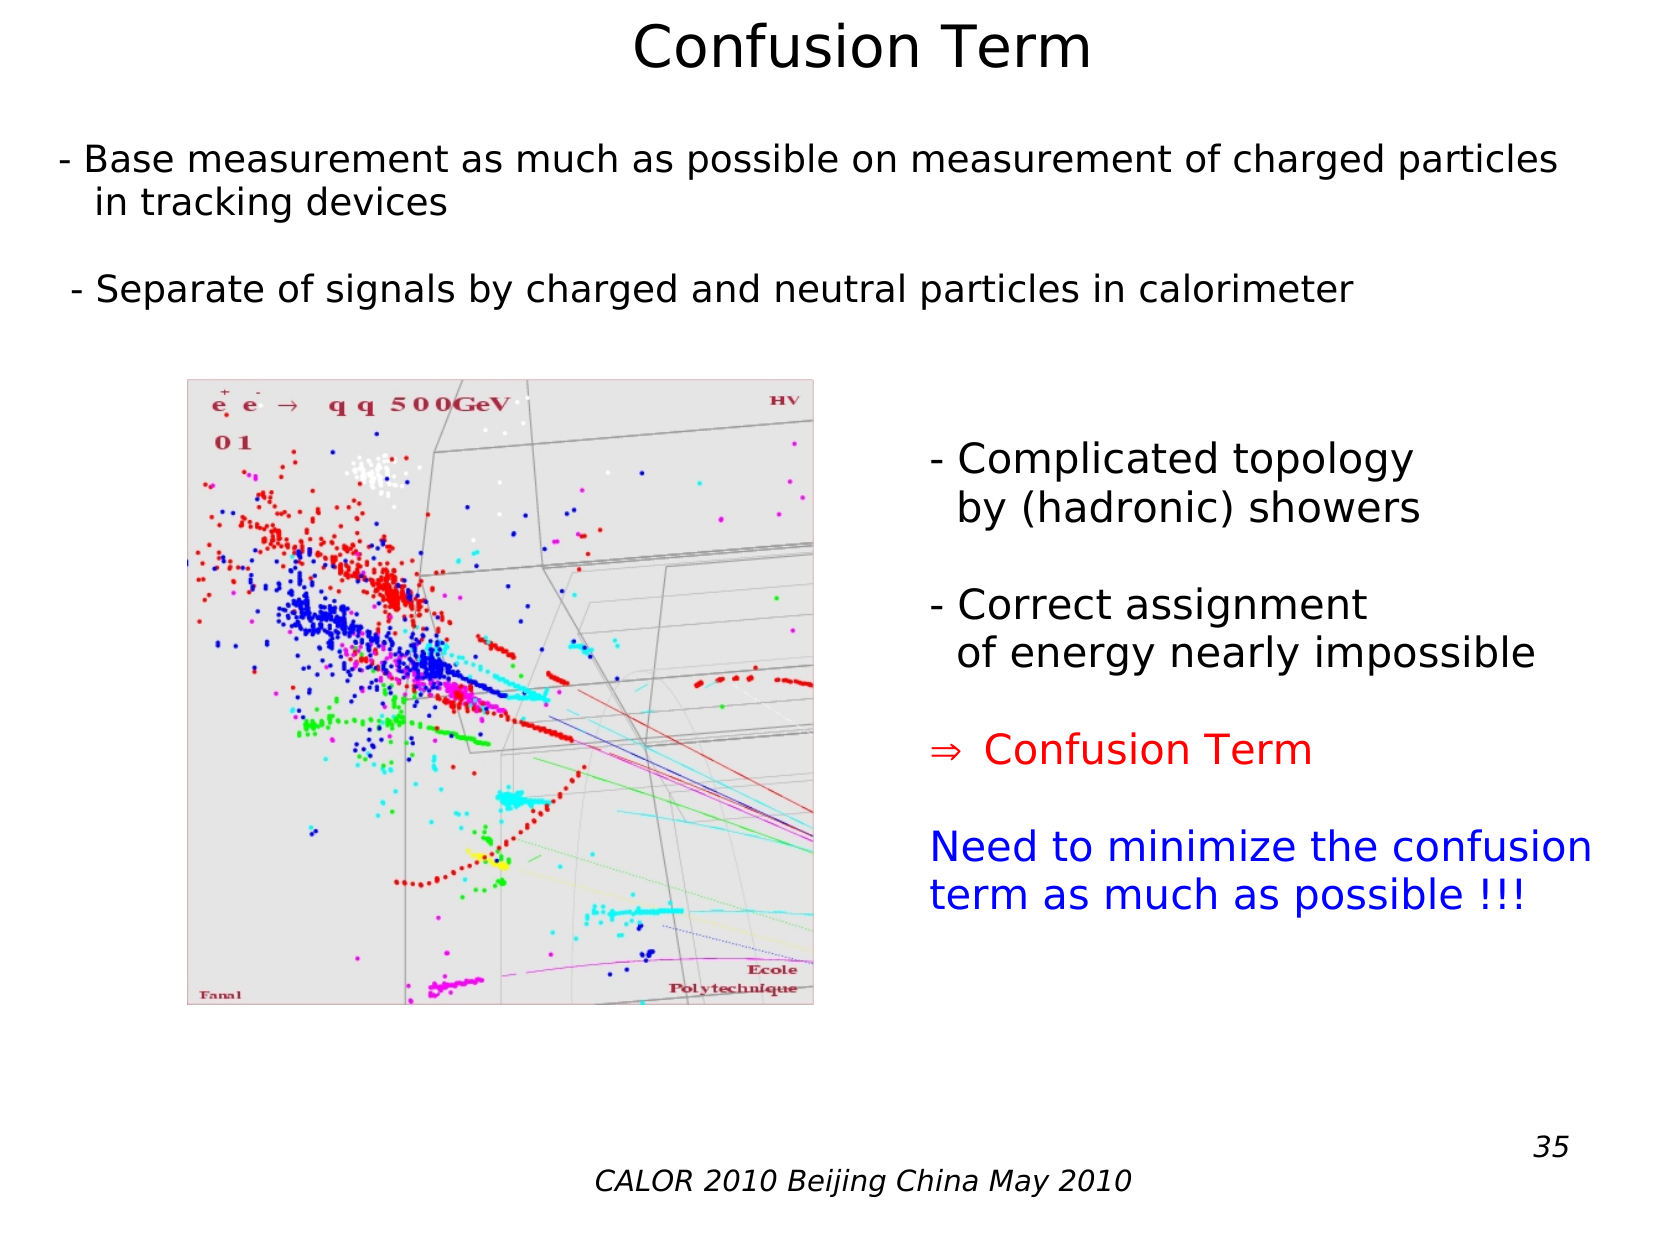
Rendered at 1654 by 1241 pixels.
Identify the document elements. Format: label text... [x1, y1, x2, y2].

picture [187, 379, 814, 1005]
text_box - Base measurement as much as possible on measurement of charged particles in tracking devices - Separate of signals by charged and neutral particles in calorimeter [43, 130, 1542, 320]
text_box Confusion Term [618, 5, 1109, 90]
text_box - Complicated topology by (hadronic) showers - Correct assignment of energy nearly impossible ⇒ Confusion Term Need to minimize the confusion term as much as possible !!! [914, 378, 1609, 928]
